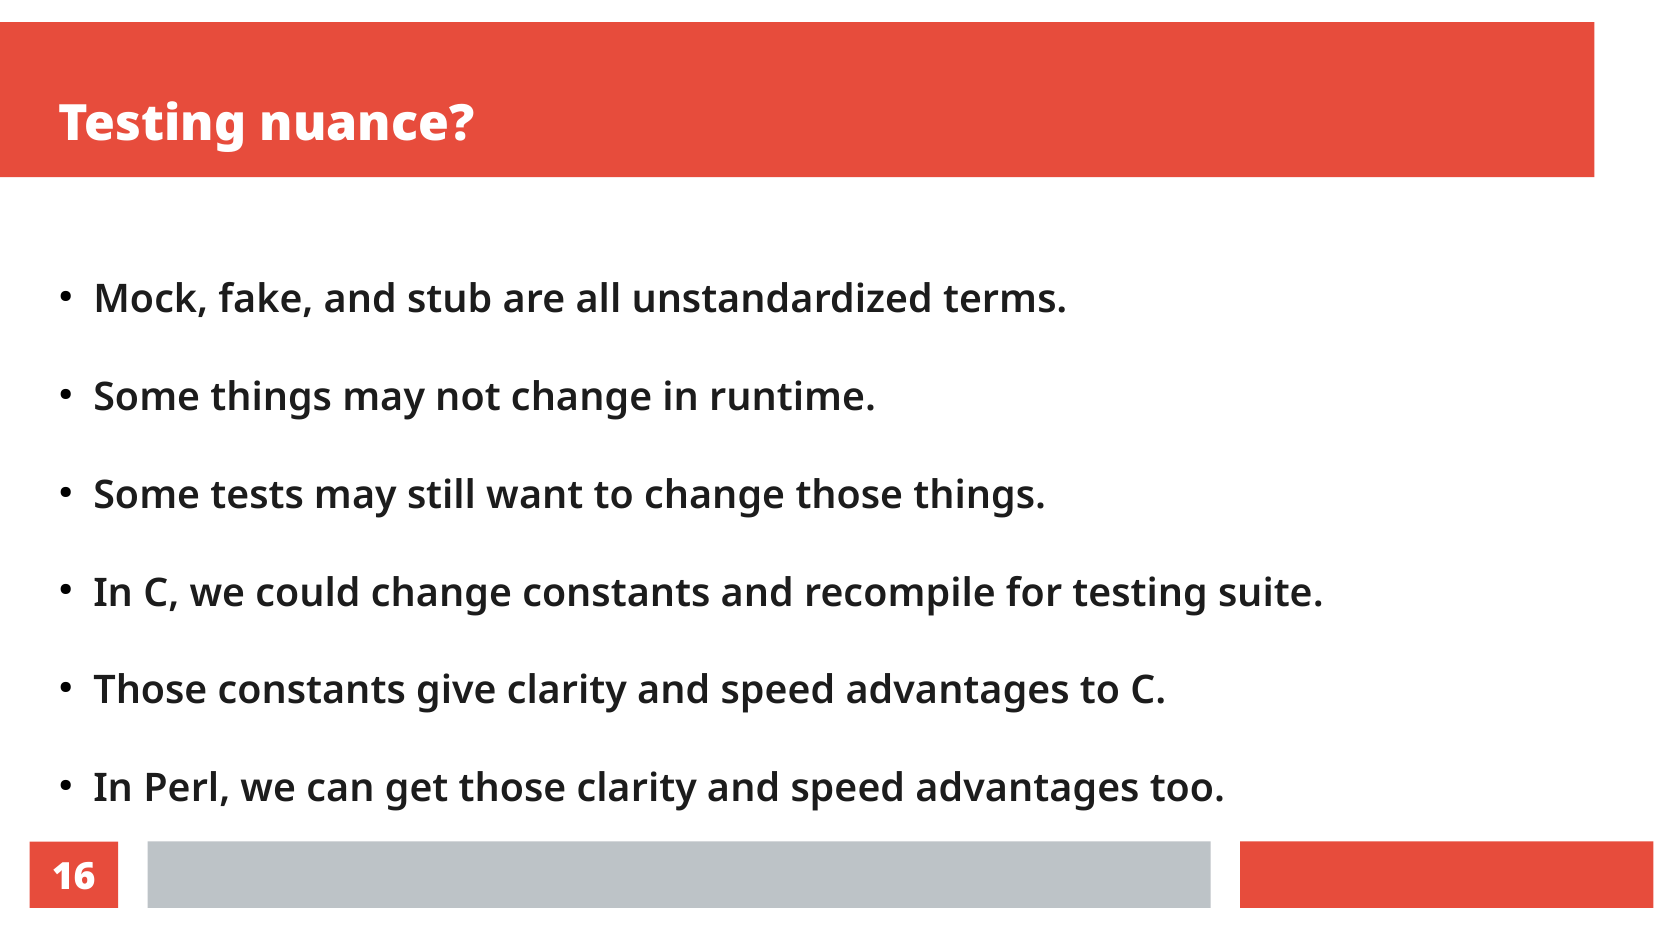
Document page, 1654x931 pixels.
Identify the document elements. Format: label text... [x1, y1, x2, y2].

list Mock, fake, and stub are all unstandardized terms. Some things may not change in runtime. Some tests may still want to change those things. In C, we could change constants and recompile for testing suite. Those constants give clarity and speed advantages to C. In Perl, we can get those clarity and speed advantages too. [59, 243, 1565, 820]
title Testing nuance? [59, 44, 1595, 156]
